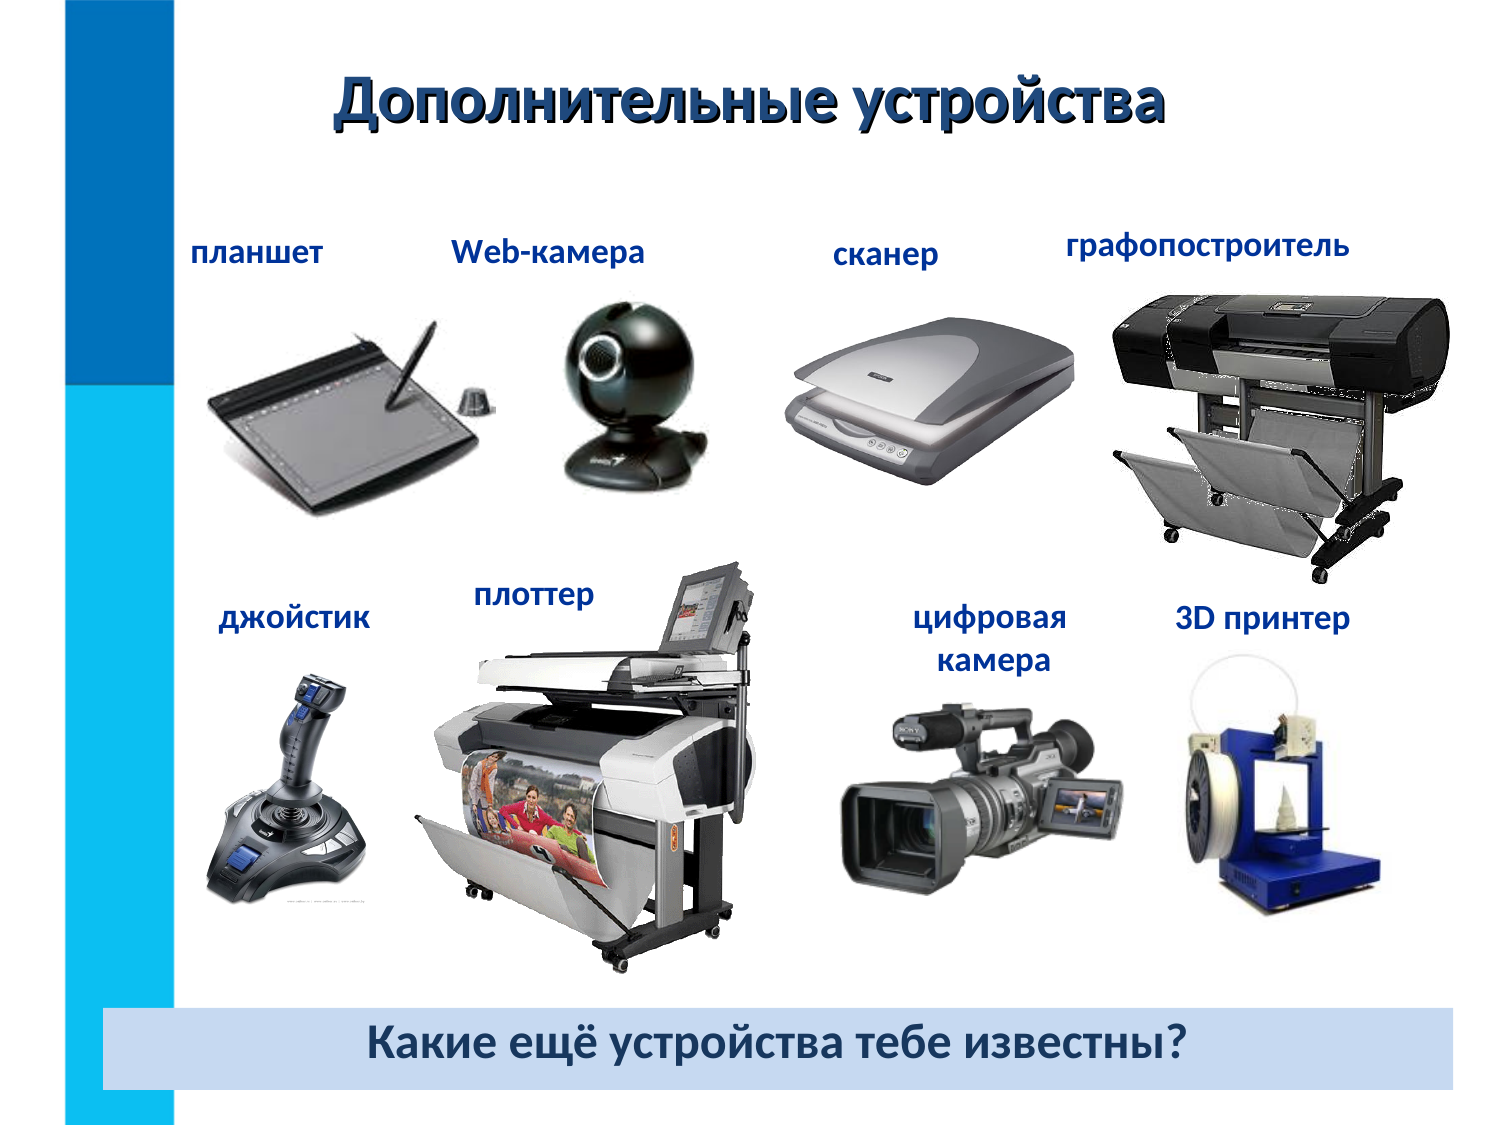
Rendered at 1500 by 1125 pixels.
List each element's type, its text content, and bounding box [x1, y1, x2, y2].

text_box сканер [750, 222, 1022, 281]
text_box плоттер [398, 562, 671, 621]
text_box джойстик [175, 585, 413, 644]
text_box 3D принтер [1160, 589, 1454, 645]
picture [0, 0, 1500, 1125]
list Какие ещё устройства тебе известны? [103, 1007, 1454, 1090]
text_box Web-камера [436, 219, 780, 278]
text_box цифровая камера [843, 585, 1137, 687]
text_box графопостроитель [1051, 213, 1489, 272]
title Дополнительные устройства [75, 0, 1426, 188]
text_box планшет [175, 219, 402, 278]
